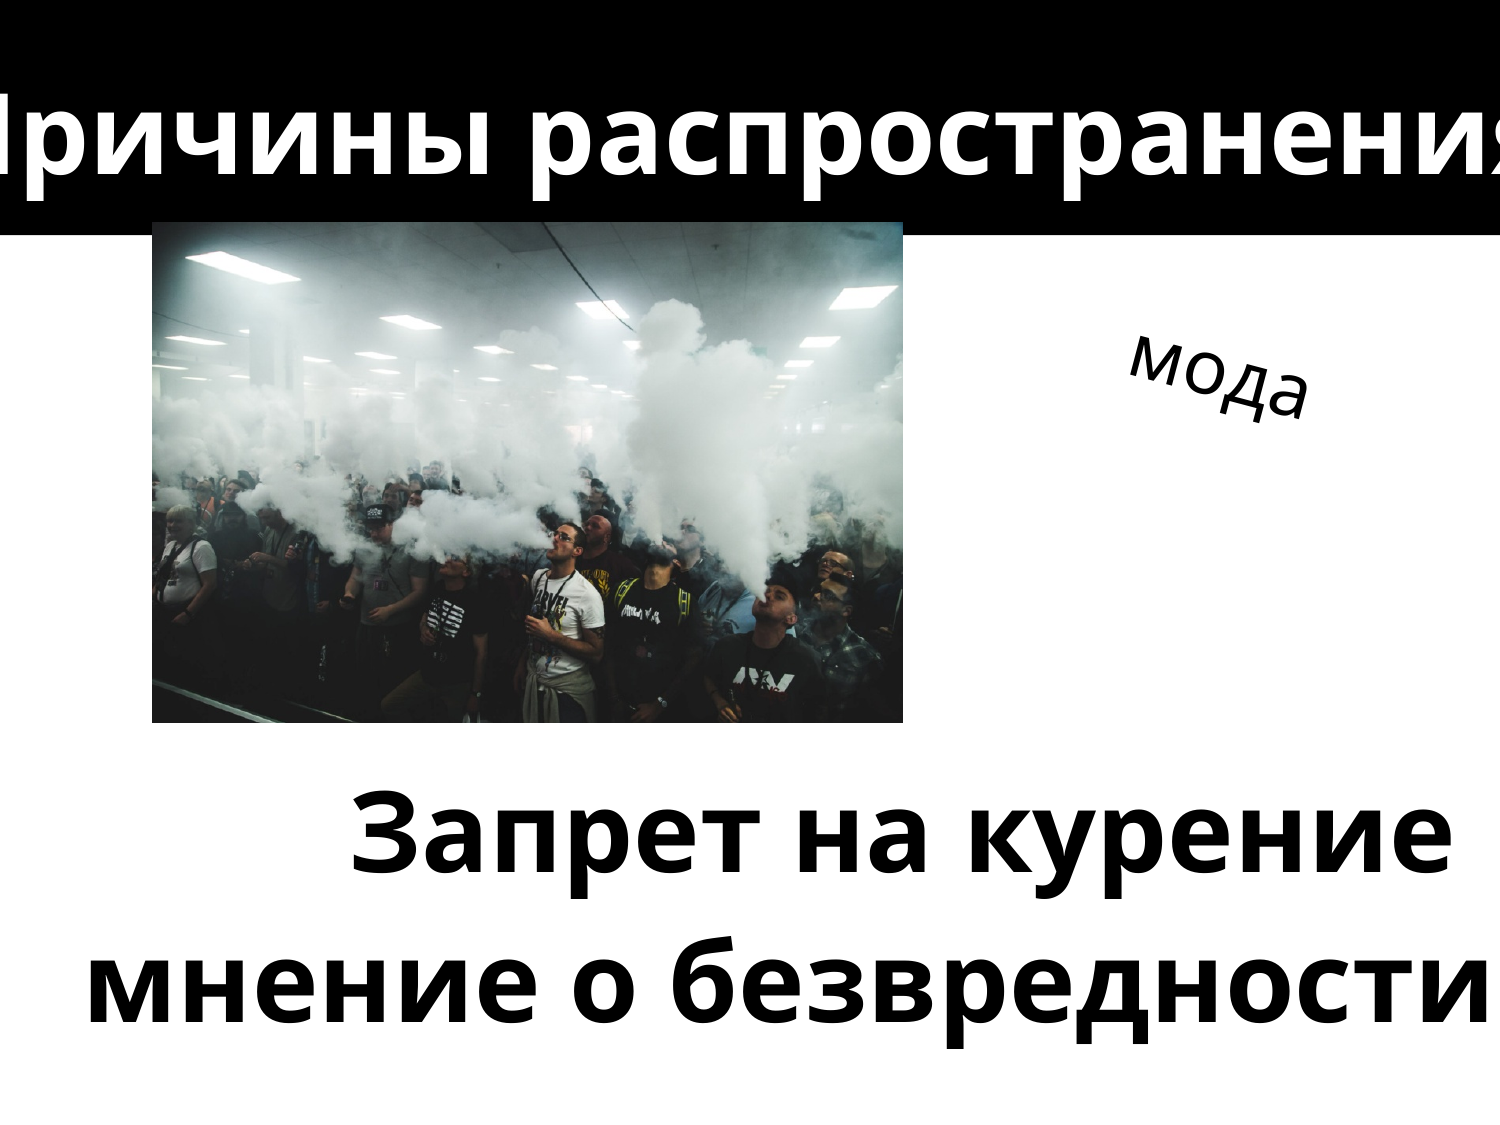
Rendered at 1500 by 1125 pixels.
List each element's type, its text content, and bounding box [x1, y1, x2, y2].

text_box Причины распространения? [0, 46, 1500, 216]
text_box Запрет на курение [588, 823, 611, 859]
text_box Запрет на курение [333, 744, 1473, 894]
text_box мода [903, 234, 1500, 660]
picture [152, 222, 903, 723]
text_box мнение о безвредности [67, 894, 1500, 1063]
text_box Запрет на курение [1122, 823, 1145, 859]
